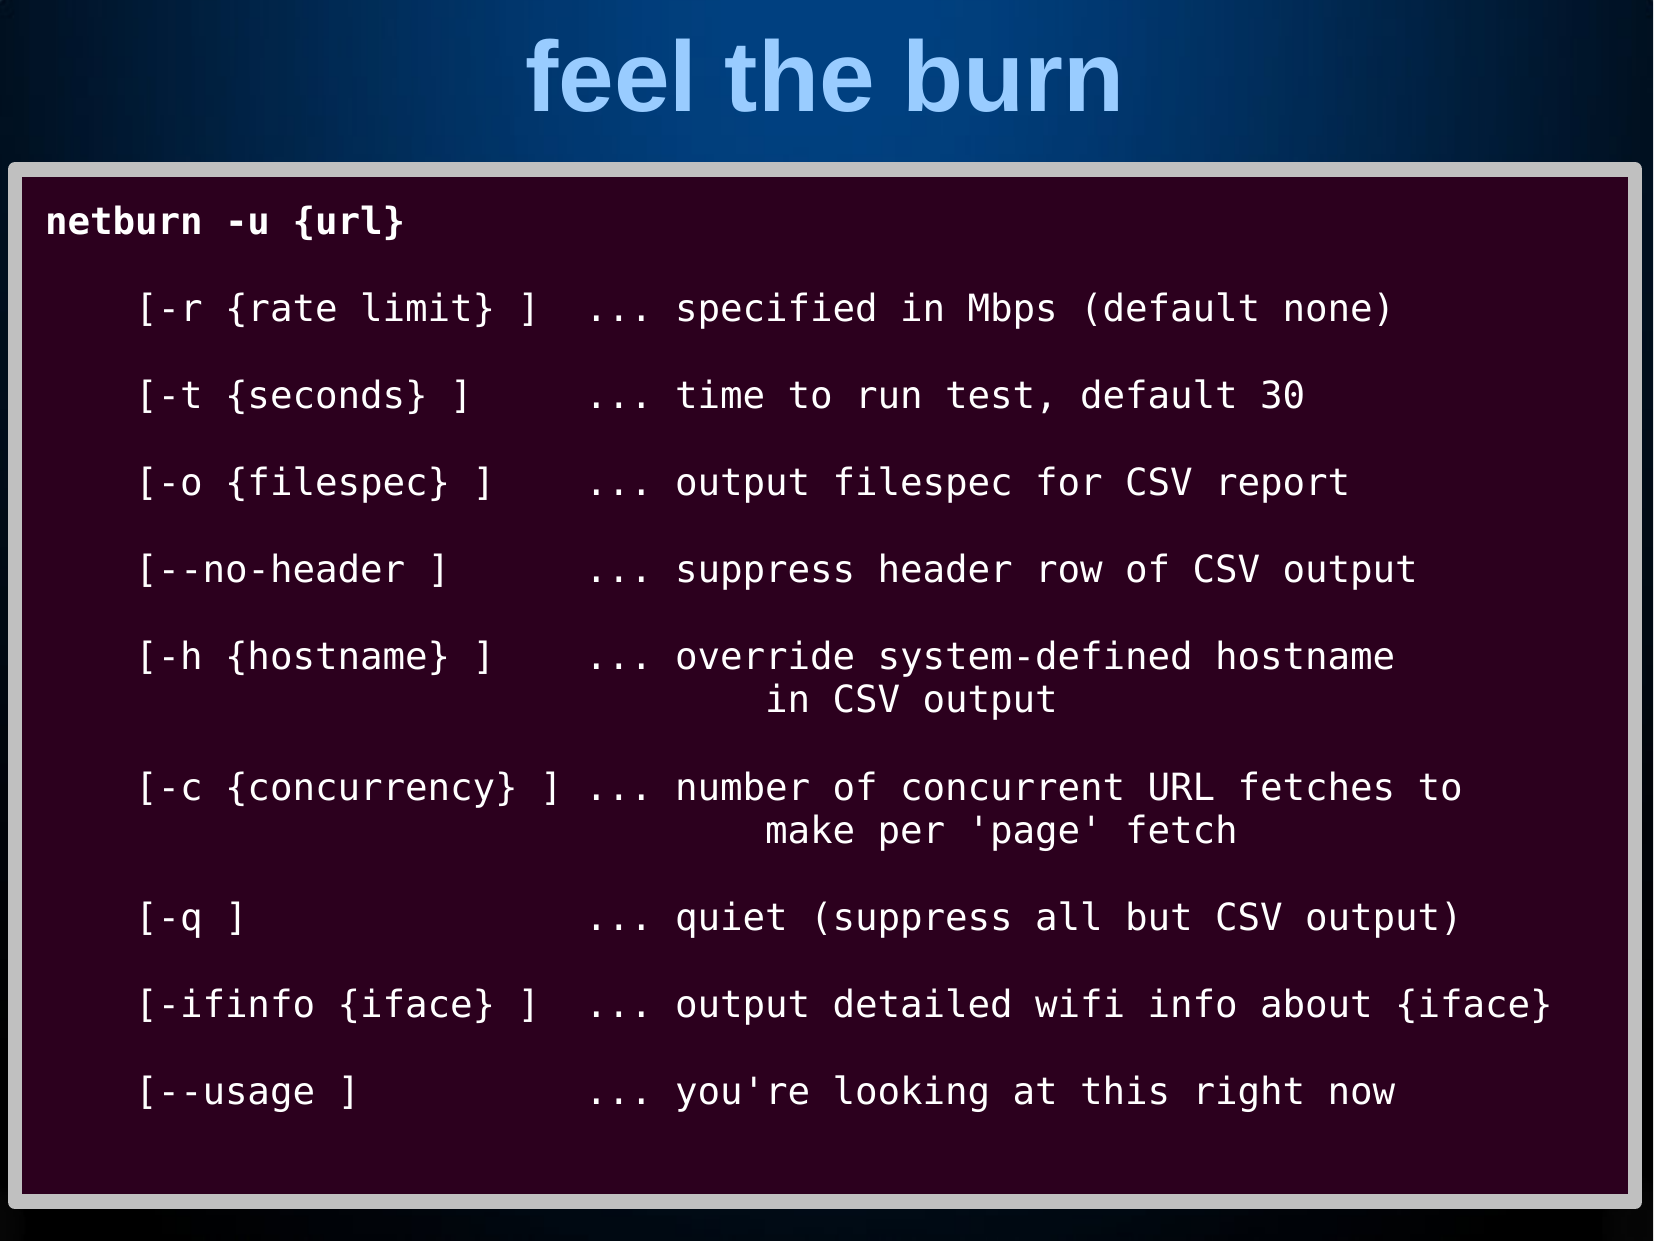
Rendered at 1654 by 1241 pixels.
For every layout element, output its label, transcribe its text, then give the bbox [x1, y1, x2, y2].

picture [0, 0, 1654, 1241]
title [0, 172, 8, 1201]
list netburn -u {url} [-r {rate limit} ] ... specified in Mbps (default none) [-t {seconds} ] ... time to run test, default 30 [-o {filespec} ] ... output filespec for CSV report [--no-header ] ... suppress header row of CSV output [-h {hostname} ] ... override system-defined hostname in CSV output [-c {concurrency} ] ... number of concurrent URL fetches to make per 'page' fetch [-q ] ... quiet (suppress all but CSV output) [-ifinfo {iface} ] ... output detailed wifi info about {iface} [--usage ] ... you're looking at this right now [15, 169, 1636, 1202]
title feel the burn [0, 2, 1651, 151]
title [1642, 172, 1651, 1201]
